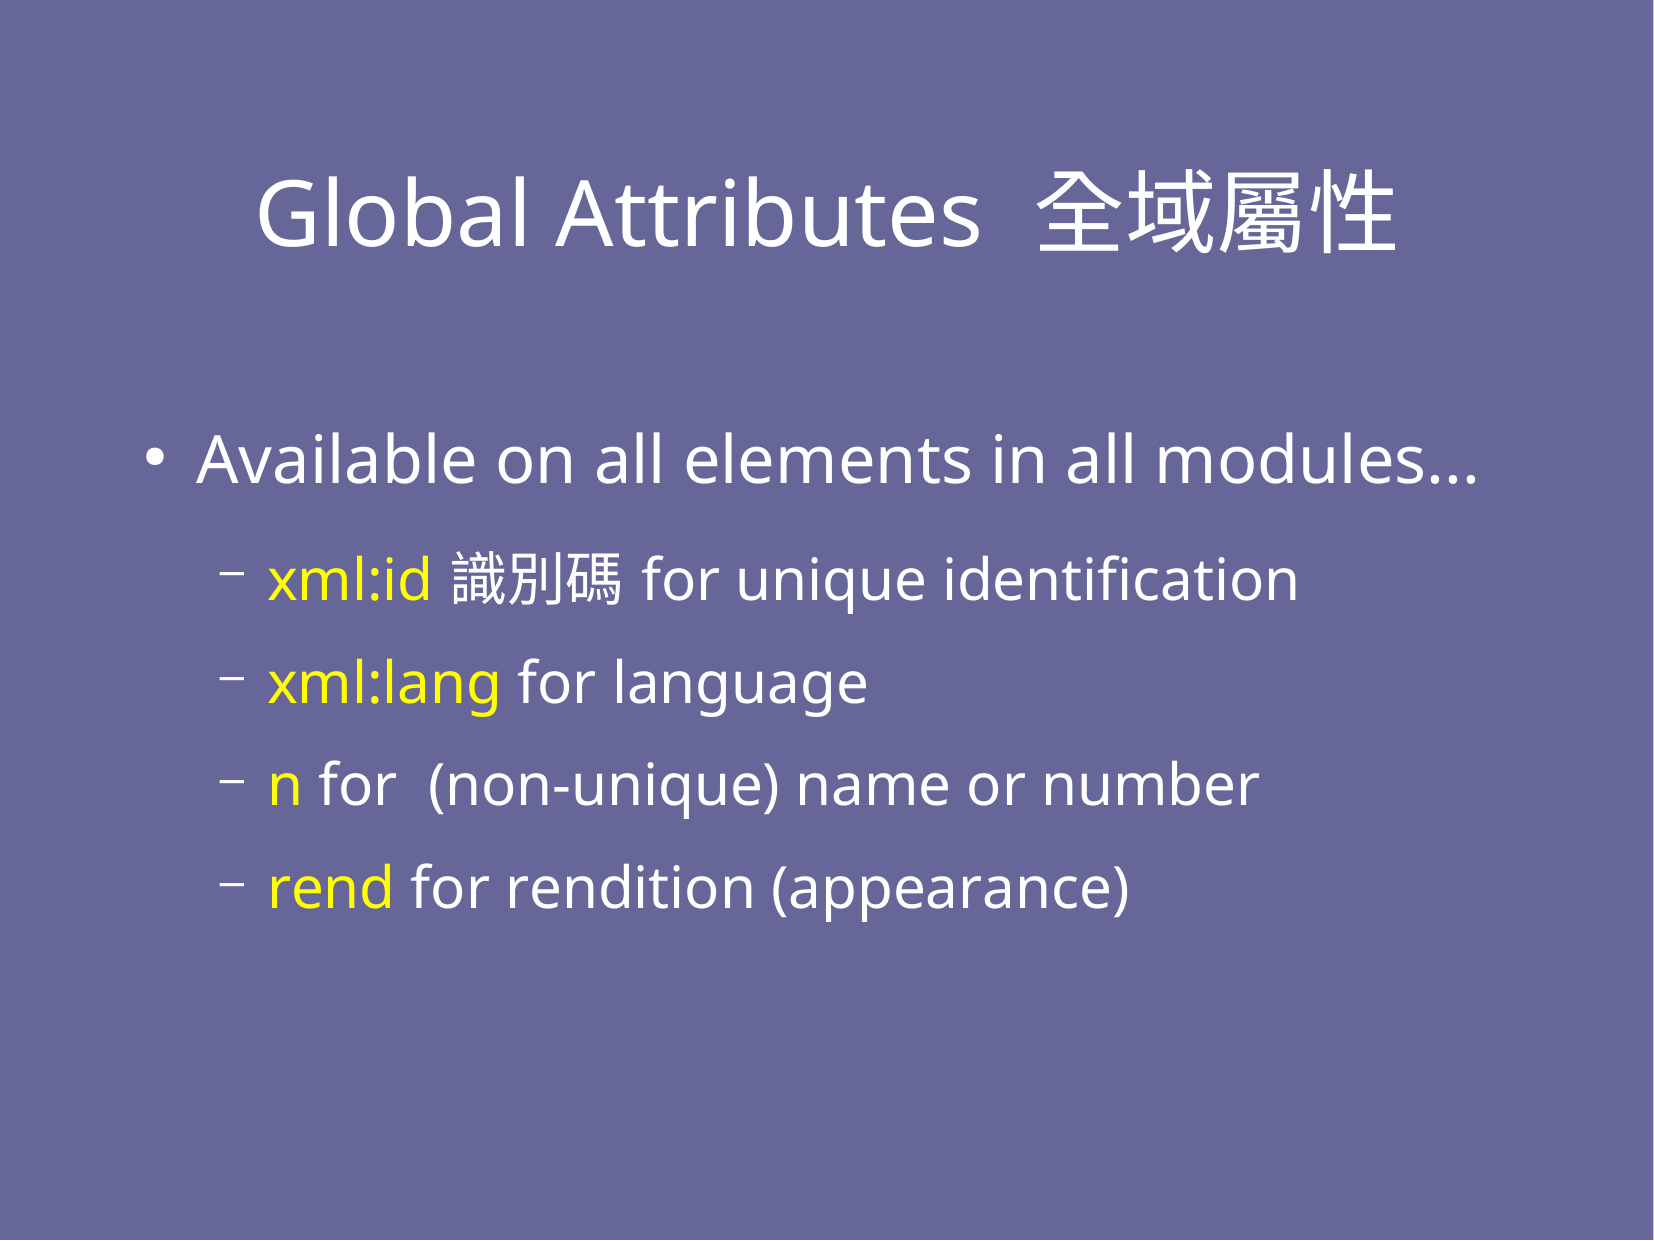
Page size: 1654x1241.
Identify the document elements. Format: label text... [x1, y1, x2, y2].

list Available on all elements in all modules... xml:id識別碼for unique identification xml:lang for language n for (non-unique) name or number rend for rendition (appearance) [125, 412, 1538, 1232]
title Global Attributes 全域屬性 [121, 102, 1534, 310]
